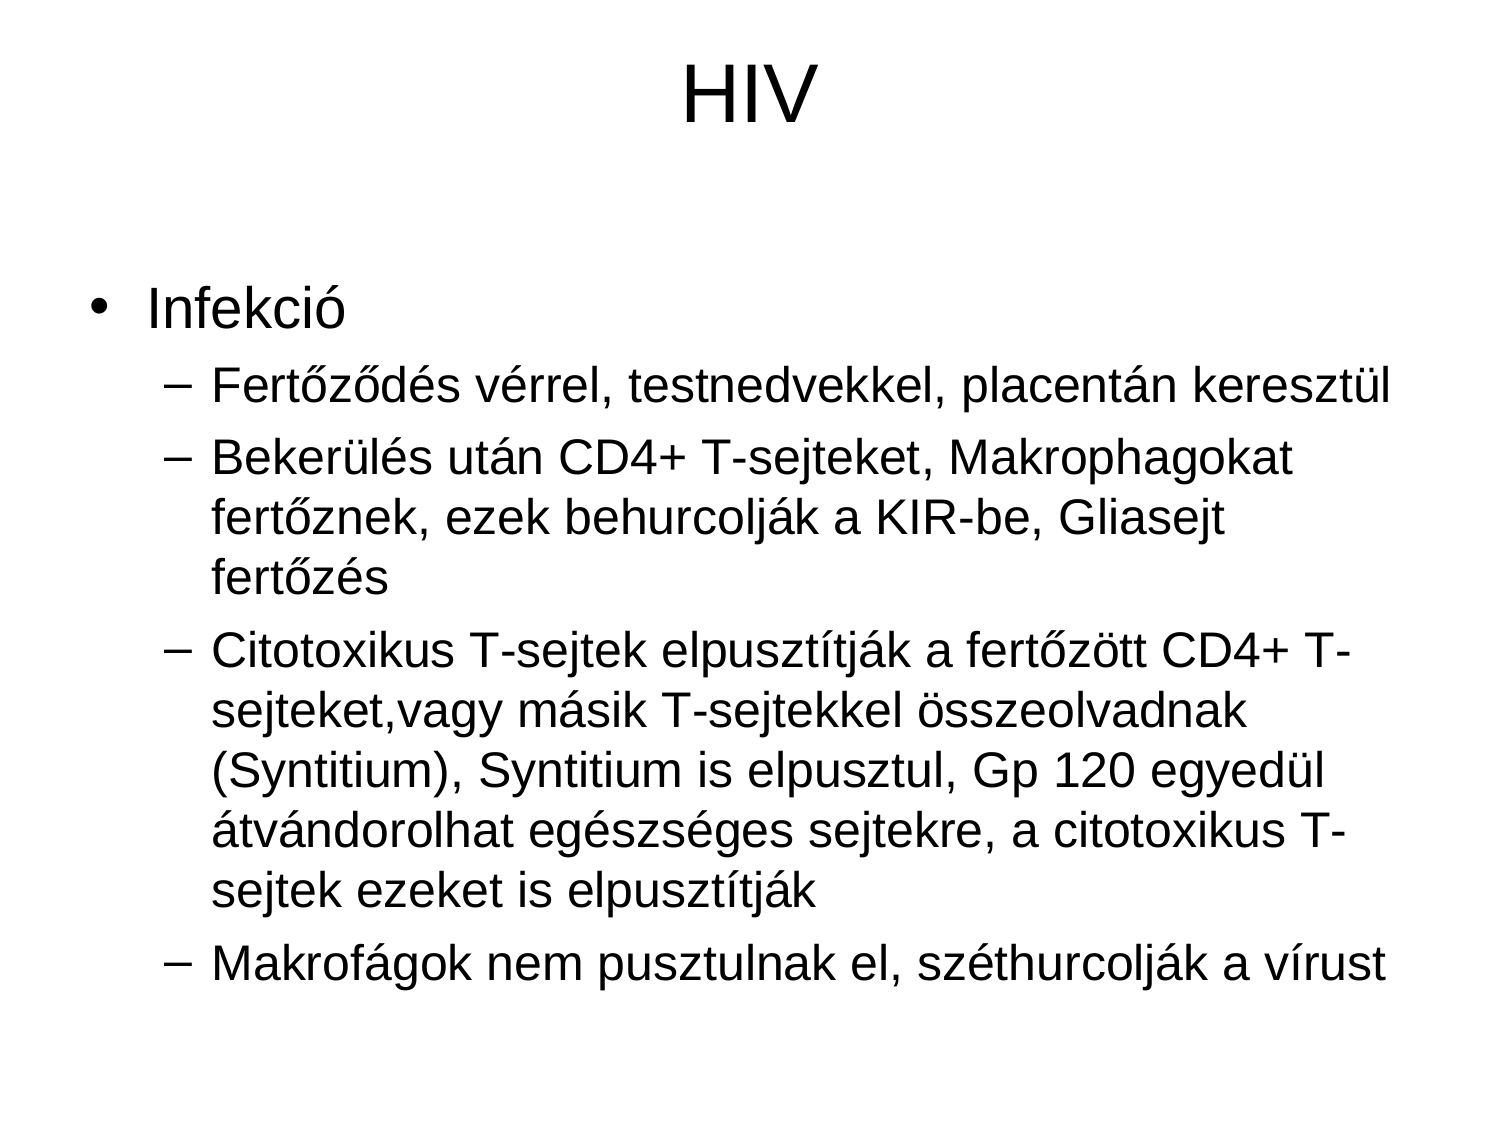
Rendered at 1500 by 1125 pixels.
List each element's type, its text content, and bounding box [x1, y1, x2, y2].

list Infekció Fertőződés vérrel, testnedvekkel, placentán keresztül Bekerülés után CD4+ T-sejteket, Makrophagokat fertőznek, ezek behurcolják a KIR-be, Gliasejt fertőzés Citotoxikus T-sejtek elpusztítják a fertőzött CD4+ T-sejteket,vagy másik T-sejtekkel összeolvadnak (Syntitium), Syntitium is elpusztul, Gp 120 egyedül átvándorolhat egészséges sejtekre, a citotoxikus T-sejtek ezeket is elpusztítják Makrofágok nem pusztulnak el, széthurcolják a vírust [75, 262, 1426, 1005]
title HIV [75, 31, 1426, 247]
